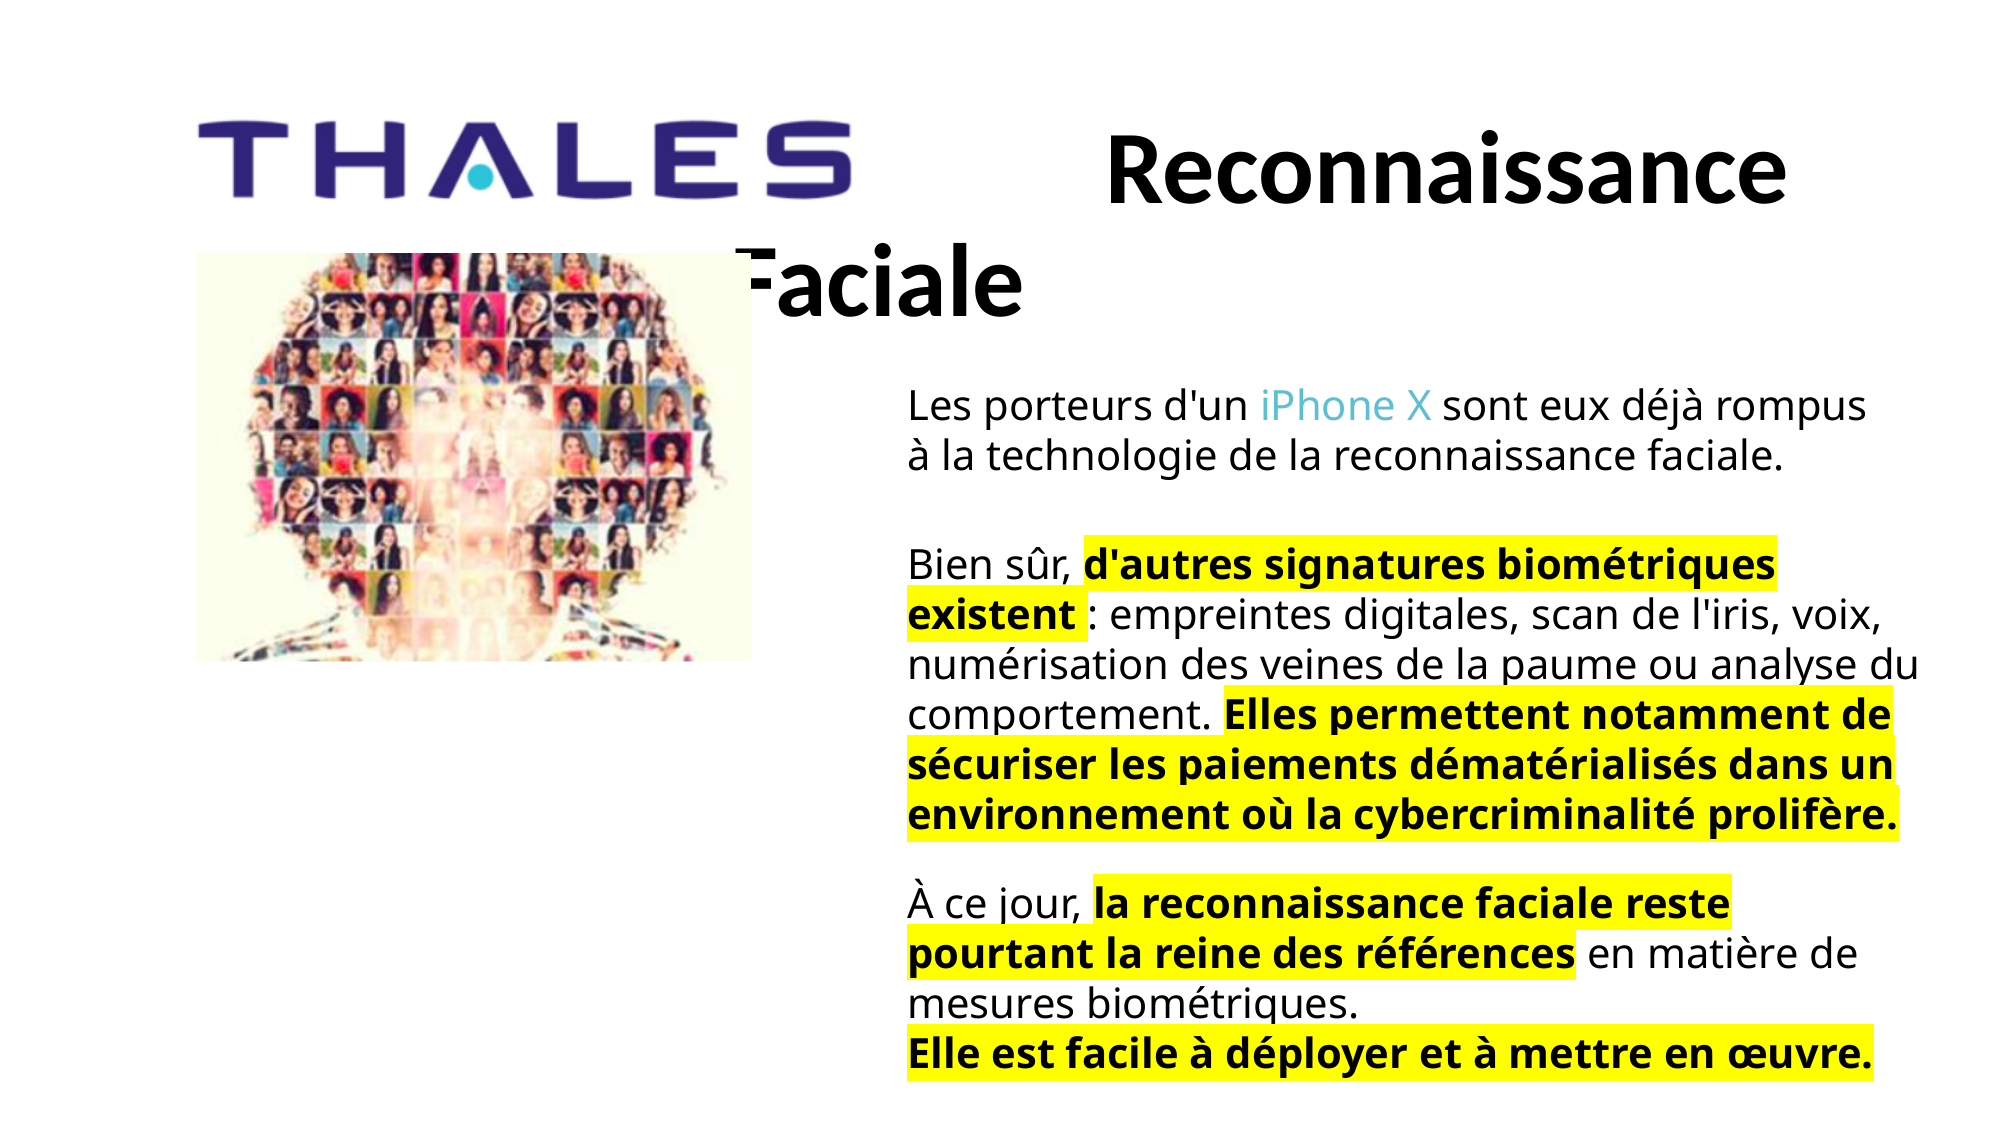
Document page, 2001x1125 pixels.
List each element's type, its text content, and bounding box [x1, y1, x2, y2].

text_box À ce jour, la reconnaissance faciale reste pourtant la reine des références en matière de mesures biométriques. Elle est facile à déployer et à mettre en œuvre. [892, 869, 1892, 1084]
picture [179, 105, 872, 216]
title Reconnaissance Faciale [715, 106, 1940, 324]
text_box Bien sûr, d'autres signatures biométriques existent : empreintes digitales, scan de l'iris, voix, numérisation des veines de la paume ou analyse du comportement. Elles permettent notamment de sécuriser les paiements dématérialisés dans un environnement où la cybercriminalité prolifère. [892, 530, 1980, 845]
picture [196, 253, 751, 663]
text_box Les porteurs d'un iPhone X sont eux déjà rompus à la technologie de la reconnaissance faciale. [892, 372, 1892, 487]
